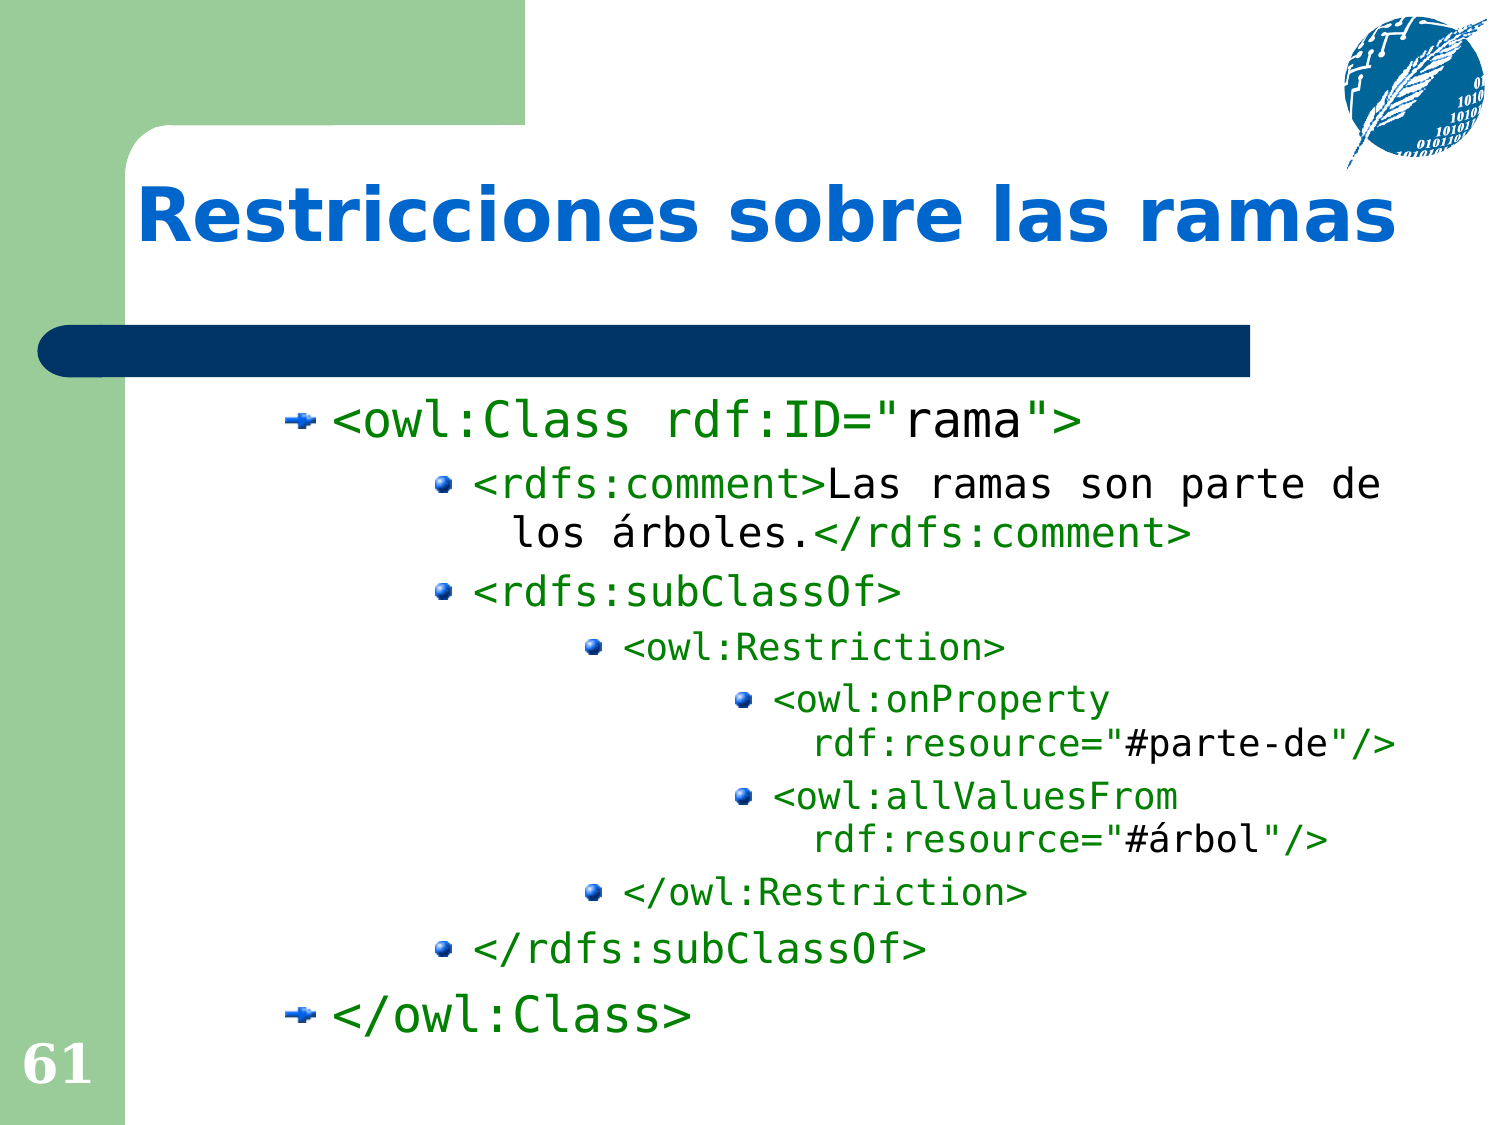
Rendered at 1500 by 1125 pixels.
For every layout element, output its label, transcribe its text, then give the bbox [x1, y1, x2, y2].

picture [1427, 138, 1431, 148]
picture [1433, 139, 1440, 147]
picture [1341, 15, 1487, 172]
list <owl:Class rdf:ID="rama"> <rdfs:comment>Las ramas son parte de los árboles.</rdfs:comment> <rdfs:subClassOf> <owl:Restriction> <owl:onProperty rdf:resource="#parte-de"/> <owl:allValuesFrom rdf:resource="#árbol"/> </owl:Restriction> </rdfs:subClassOf> </owl:Class> [135, 391, 1398, 1124]
picture [1436, 127, 1450, 136]
picture [1416, 140, 1425, 149]
title Restricciones sobre las ramas [135, 135, 1412, 301]
